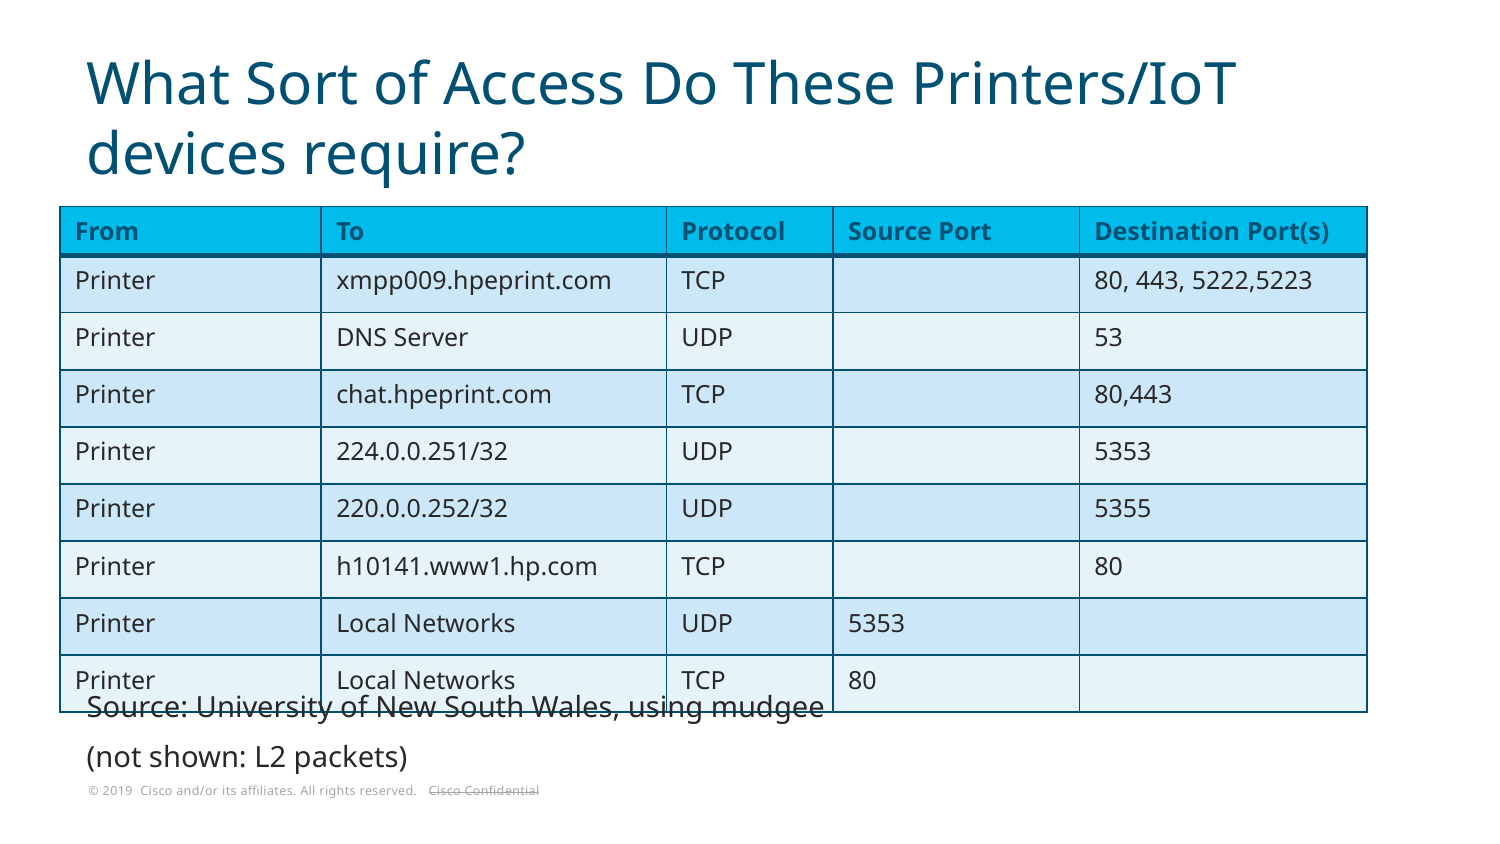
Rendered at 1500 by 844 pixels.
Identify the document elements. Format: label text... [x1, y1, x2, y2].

table_cell [1080, 599, 1366, 654]
table_cell DNS Server [322, 313, 666, 369]
table_cell Printer [61, 313, 320, 369]
table_cell Printer [61, 542, 320, 597]
table_cell [834, 428, 1079, 483]
table_cell Printer [61, 599, 320, 654]
table_cell TCP [667, 542, 832, 597]
table_cell [1080, 656, 1366, 711]
table_cell 80 [834, 656, 1079, 700]
table_cell [834, 313, 1079, 369]
table_cell Local Networks [322, 599, 666, 654]
table_cell [834, 542, 1079, 597]
table_cell Printer [61, 371, 320, 426]
table_cell [834, 485, 1079, 540]
table_cell 80,443 [1080, 371, 1366, 426]
table_cell Printer [61, 258, 320, 312]
table_cell 80 [1080, 542, 1366, 597]
table_cell xmpp009.hpeprint.com [322, 258, 666, 312]
table_cell UDP [667, 599, 832, 654]
table_cell TCP [667, 371, 832, 426]
table_cell TCP [667, 258, 832, 312]
table_cell 224.0.0.251/32 [322, 428, 666, 483]
text_box Source: University of New South Wales, using mudgee (not shown: L2 packets) [71, 700, 1250, 781]
table_cell [834, 258, 1079, 312]
table_cell 80, 443, 5222,5223 [1080, 258, 1366, 312]
table_cell 5355 [1080, 485, 1366, 540]
table_cell 53 [1080, 313, 1366, 369]
text_box What Sort of Access Do These Printers/IoT devices require? [71, 55, 1441, 176]
table_cell Printer [61, 428, 320, 483]
table_cell h10141.www1.hp.com [322, 542, 666, 597]
table_cell [834, 371, 1079, 426]
table_cell Printer [61, 485, 320, 540]
table_cell 220.0.0.252/32 [322, 485, 666, 540]
table_cell UDP [667, 313, 832, 369]
table_header To [322, 207, 666, 253]
table_cell Printer [61, 656, 320, 711]
table_cell 5353 [1080, 428, 1366, 483]
table_cell TCP [667, 656, 832, 700]
table_cell UDP [667, 428, 832, 483]
table_header From [61, 207, 320, 253]
table_cell 5353 [834, 599, 1079, 654]
table_cell Local Networks [322, 656, 666, 700]
table_header Protocol [667, 207, 832, 253]
table_cell UDP [667, 485, 832, 540]
table_header Destination Port(s) [1080, 207, 1366, 253]
table_header Source Port [834, 207, 1079, 253]
table_cell chat.hpeprint.com [322, 371, 666, 426]
